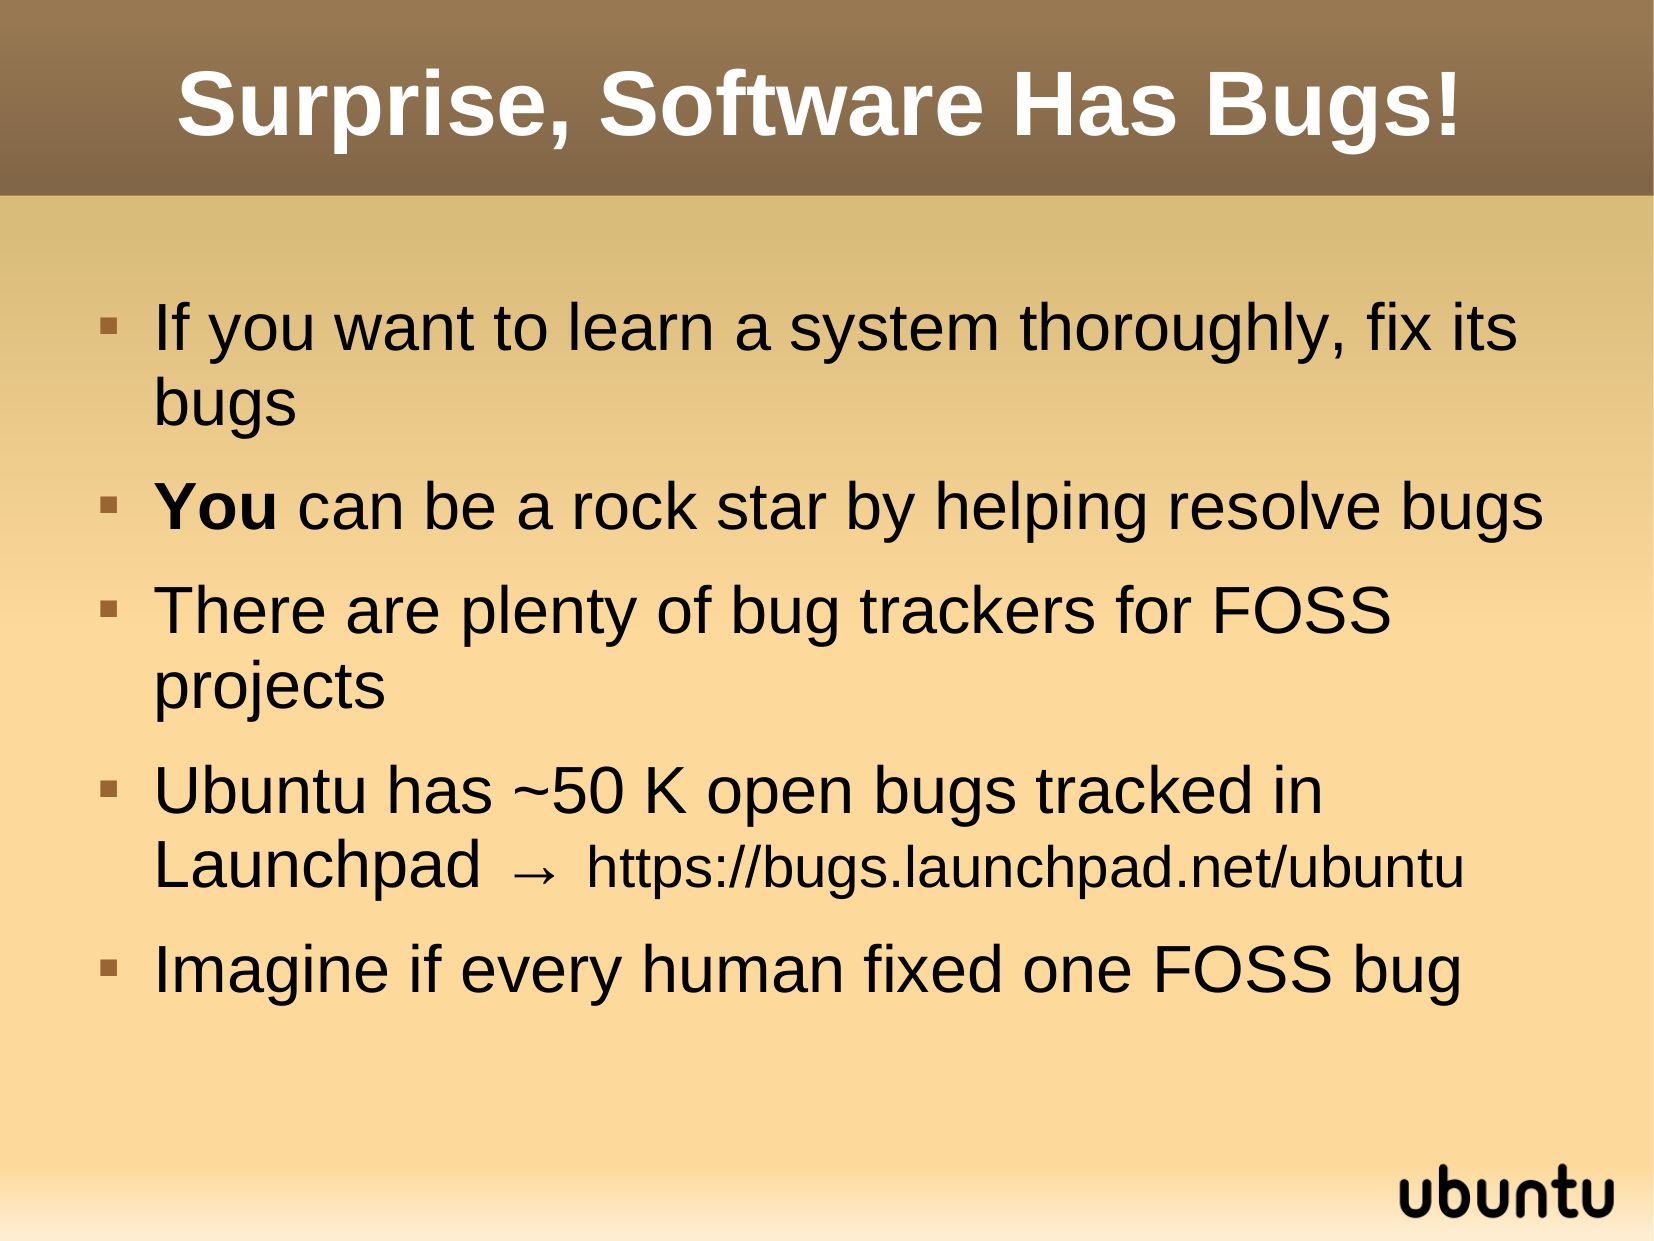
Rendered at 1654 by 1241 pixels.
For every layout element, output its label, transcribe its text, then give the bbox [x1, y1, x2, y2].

title Surprise, Software Has Bugs! [76, 7, 1565, 200]
list If you want to learn a system thoroughly, fix its bugs You can be a rock star by helping resolve bugs There are plenty of bug trackers for FOSS projects Ubuntu has ~50 K open bugs tracked in Launchpad → https://bugs.launchpad.net/ubuntu Imagine if every human fixed one FOSS bug [82, 290, 1571, 1094]
picture [0, 0, 1654, 1241]
